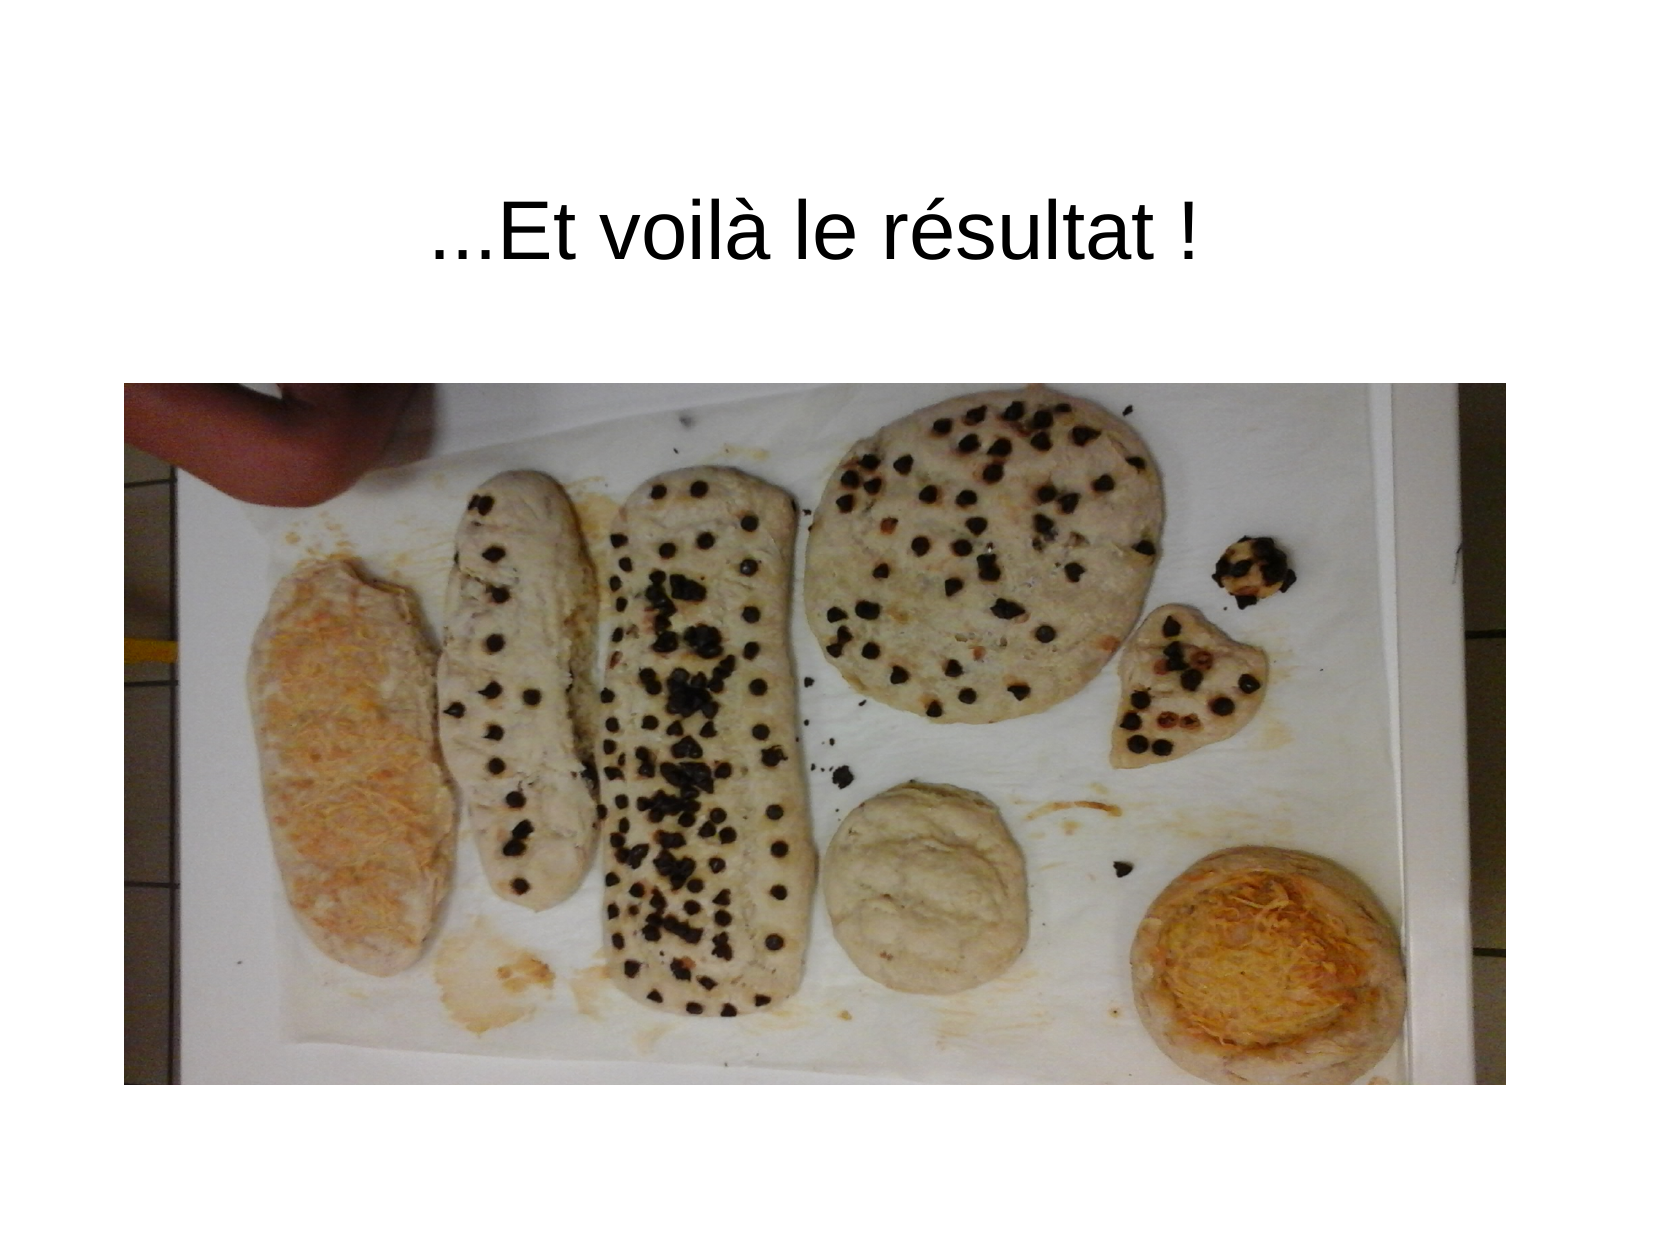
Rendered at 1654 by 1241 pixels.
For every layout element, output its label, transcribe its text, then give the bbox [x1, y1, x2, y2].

text_box ...Et voilà le résultat ! [413, 177, 1218, 286]
subtitle [61, 0, 1550, 1093]
picture [124, 383, 1506, 1085]
